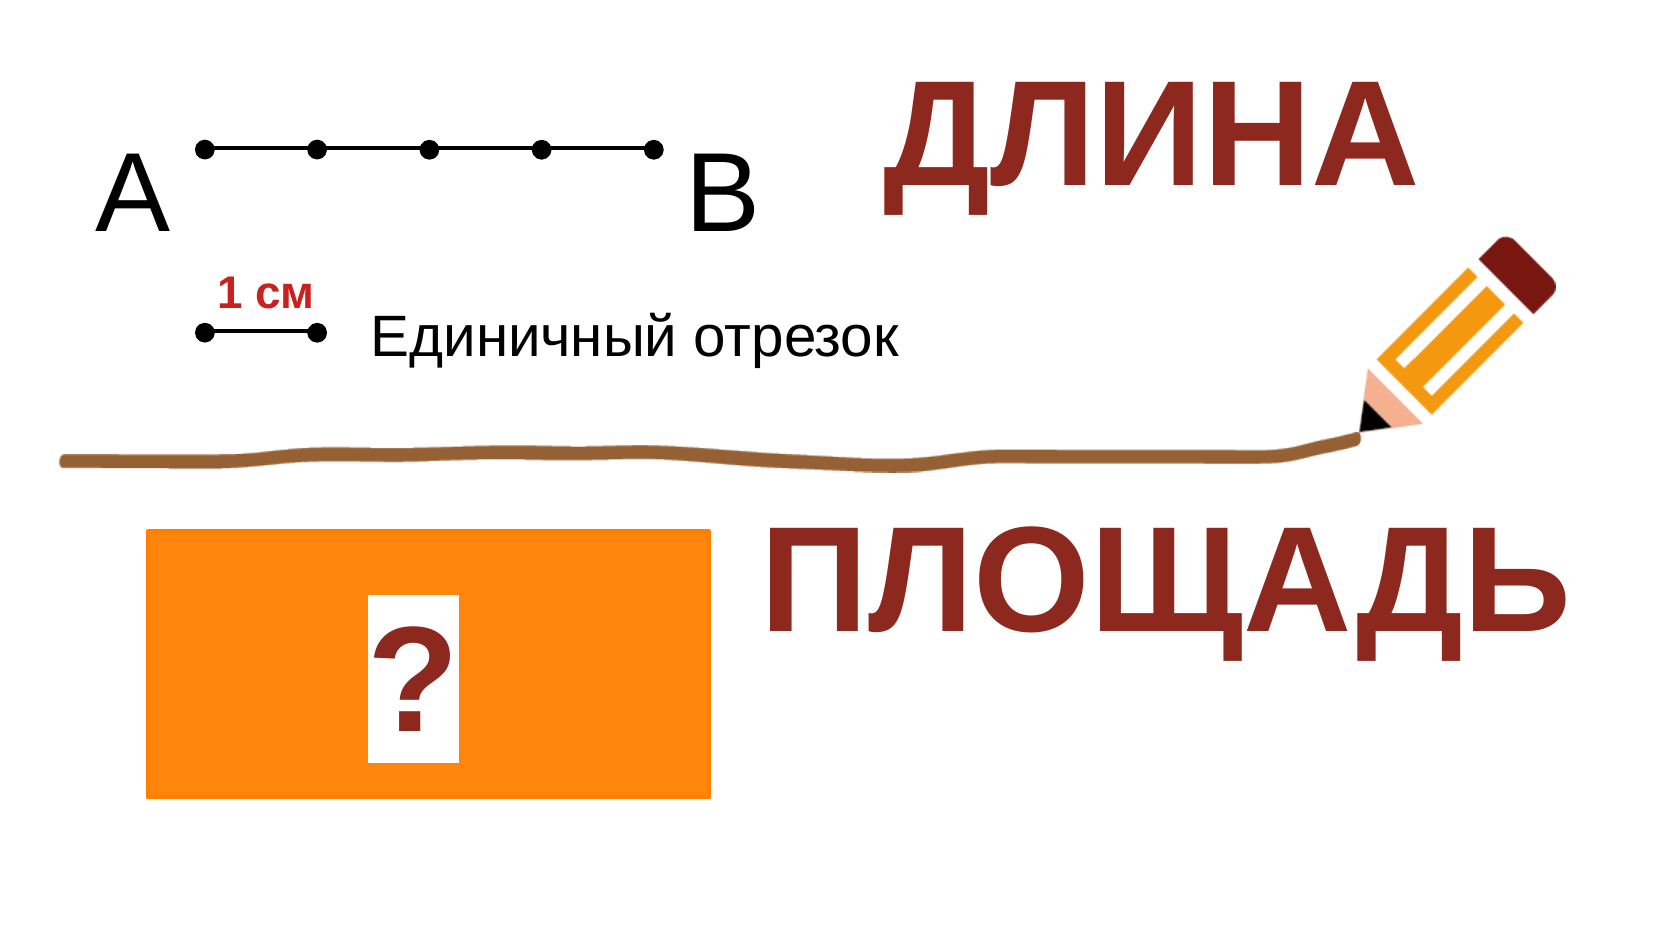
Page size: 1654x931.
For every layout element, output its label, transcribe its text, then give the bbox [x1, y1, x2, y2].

text_box [309, 141, 325, 158]
text_box [533, 141, 550, 158]
title В [679, 88, 768, 289]
text_box [197, 141, 213, 158]
text_box [309, 325, 325, 341]
title ? [265, 561, 562, 798]
text_box [197, 324, 213, 341]
text_box [421, 141, 438, 158]
text_box [646, 141, 662, 158]
title ДЛИНА [826, 49, 1477, 217]
title Единичный отрезок [354, 289, 916, 384]
title 1 см [206, 260, 325, 325]
title А [88, 118, 178, 266]
title ПЛОЩАДЬ [708, 420, 1625, 739]
picture [59, 236, 1556, 473]
text_box [147, 531, 709, 798]
